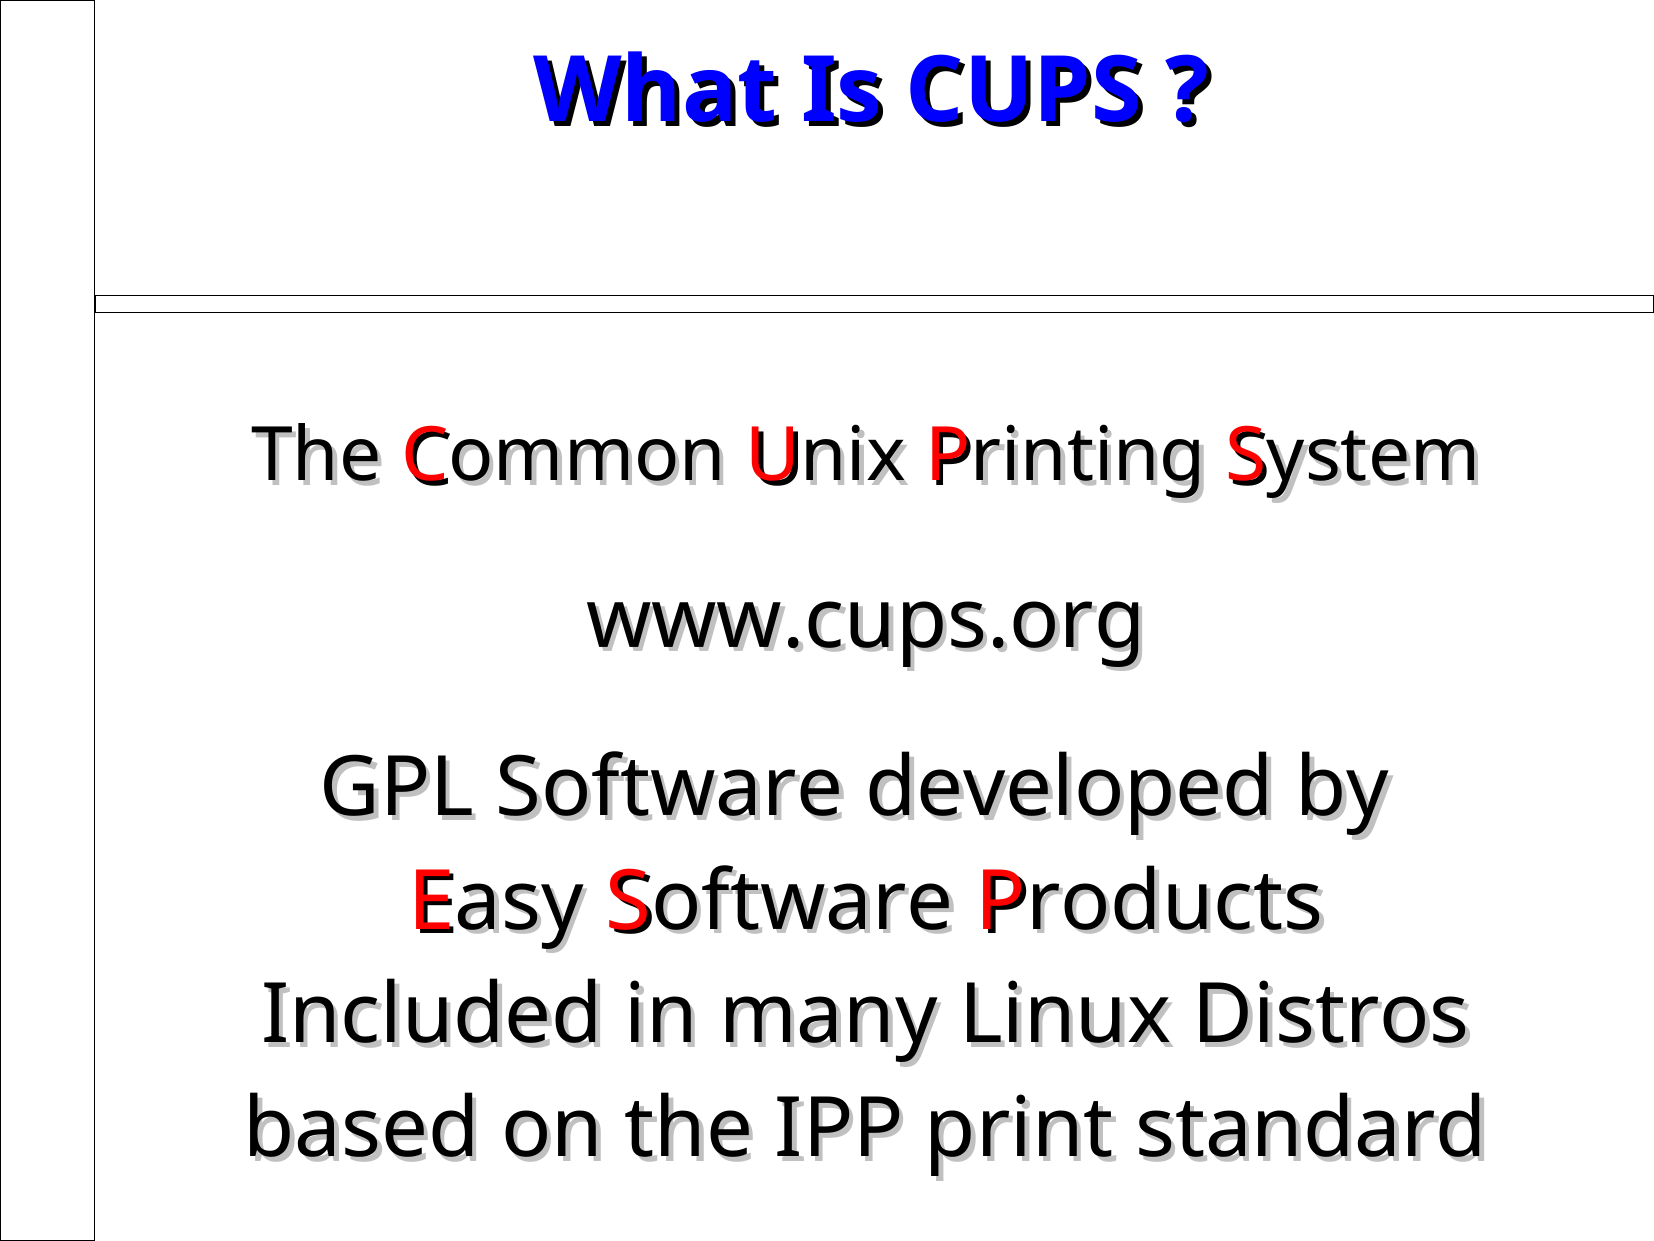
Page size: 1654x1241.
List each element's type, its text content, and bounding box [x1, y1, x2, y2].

text_box The Common Unix Printing System www.cups.org GPL Software developed by Easy Software Products Included in many Linux Distros based on the IPP print standard [92, 259, 1640, 1241]
text_box What Is CUPS ? [181, 0, 1562, 173]
